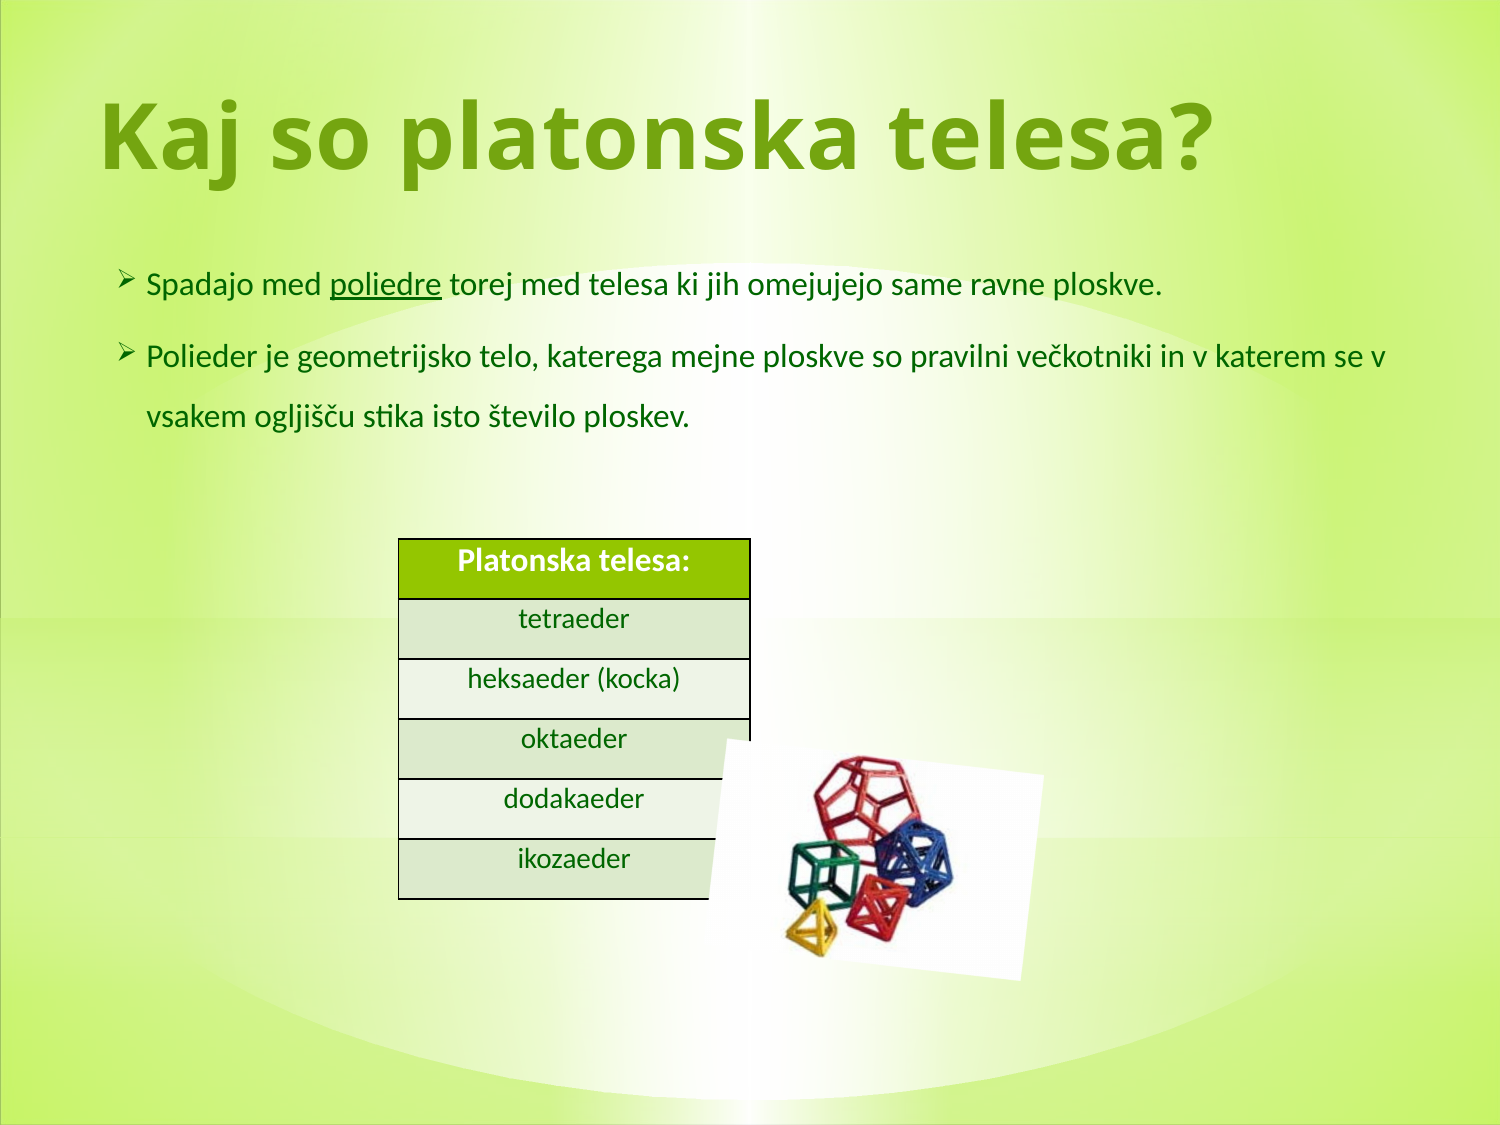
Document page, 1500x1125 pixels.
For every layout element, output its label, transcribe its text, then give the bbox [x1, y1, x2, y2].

table_cell tetraeder [399, 600, 749, 658]
picture [703, 738, 1044, 981]
title Kaj so platonska telesa? [82, 70, 1325, 258]
table_cell ikozaeder [399, 840, 714, 898]
table_cell heksaeder (kocka) [399, 660, 749, 718]
list Spadajo med poliedre torej med telesa ki jih omejujejo same ravne ploskve. Polieder je geometrijsko telo, katerega mejne ploskve so pravilni večkotniki in v katerem se v vsakem ogljišču stika isto število ploskev. [93, 234, 1465, 840]
table_cell oktaeder [399, 720, 749, 778]
table_header Platonska telesa: [399, 540, 749, 598]
table_cell dodakaeder [399, 780, 721, 838]
